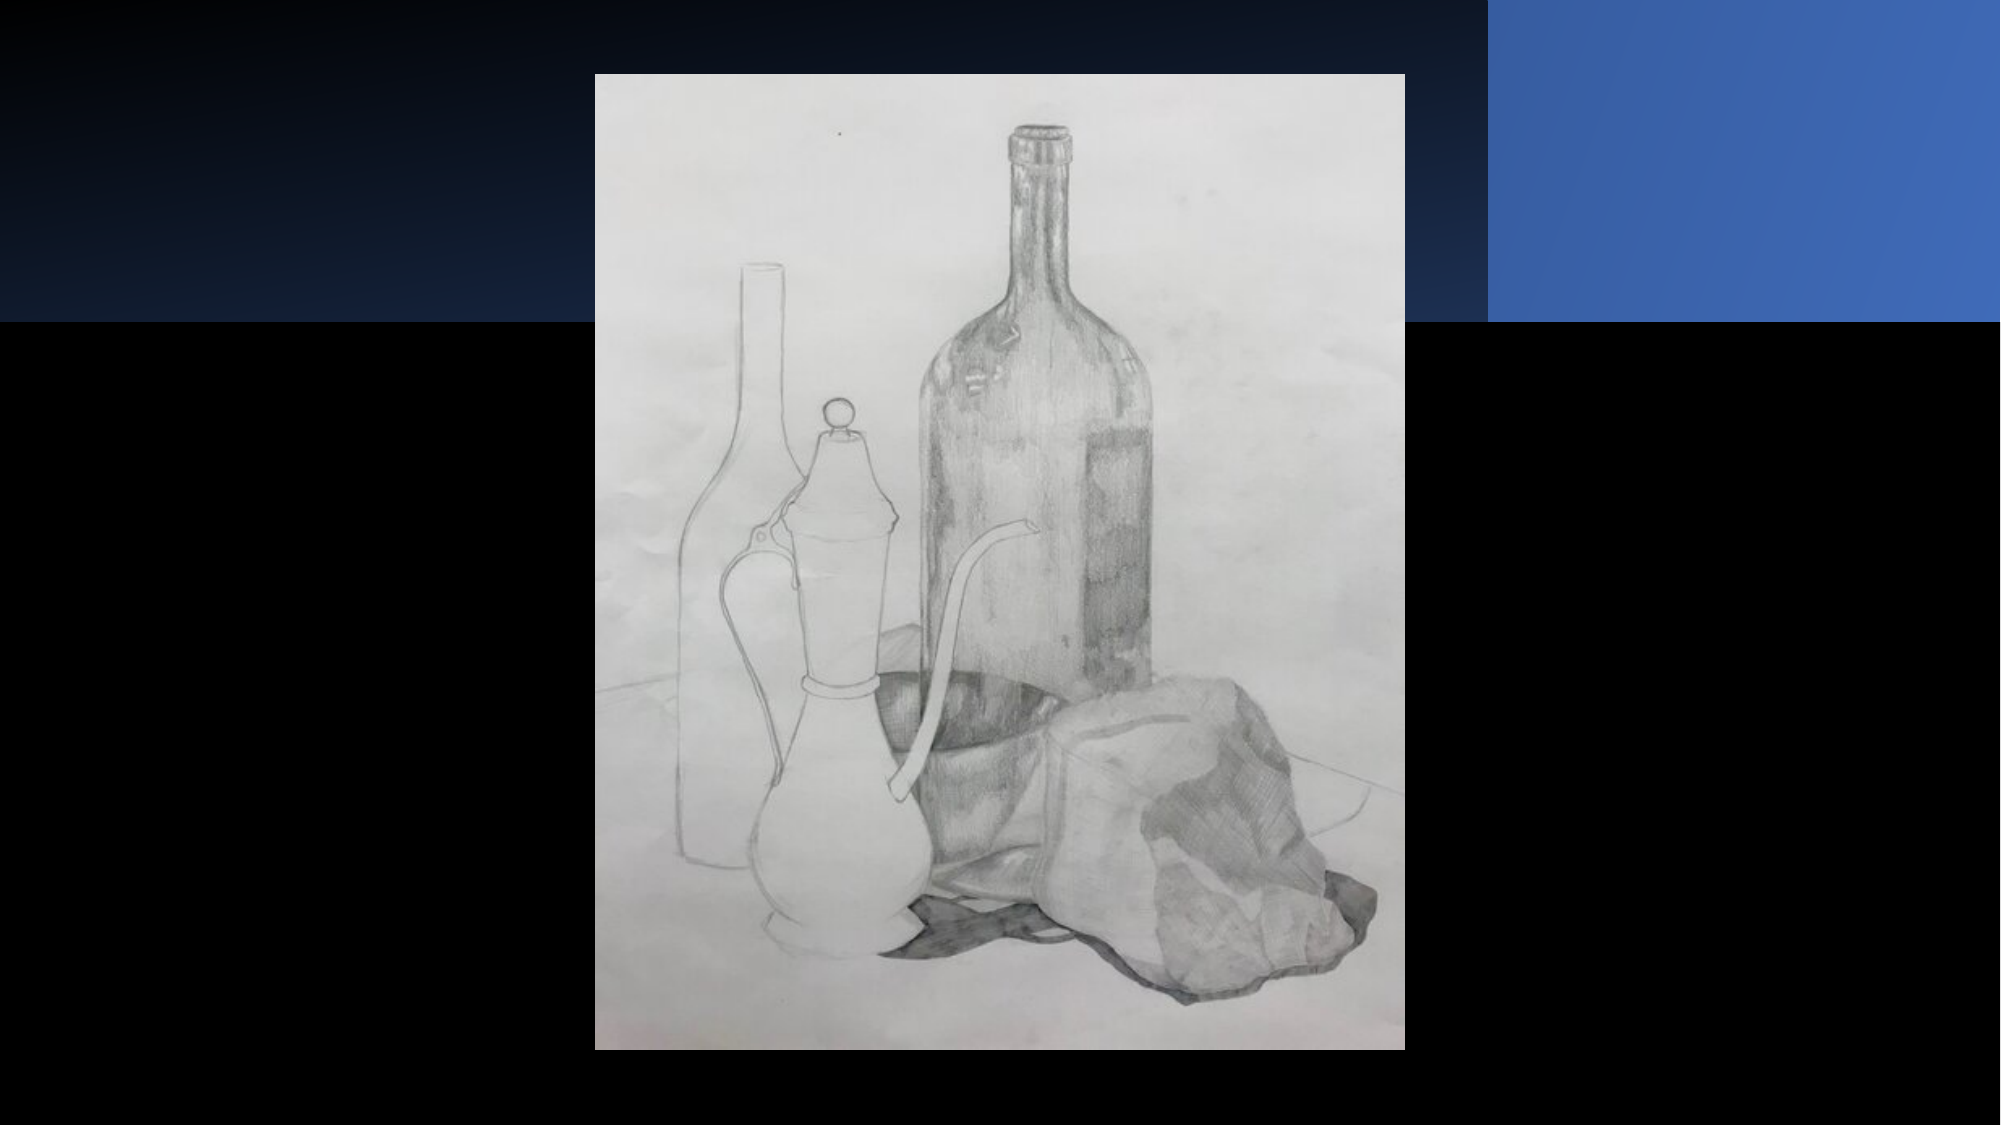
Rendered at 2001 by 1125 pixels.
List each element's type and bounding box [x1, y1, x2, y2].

picture [595, 75, 1405, 1051]
text_box [0, 0, 2000, 1125]
